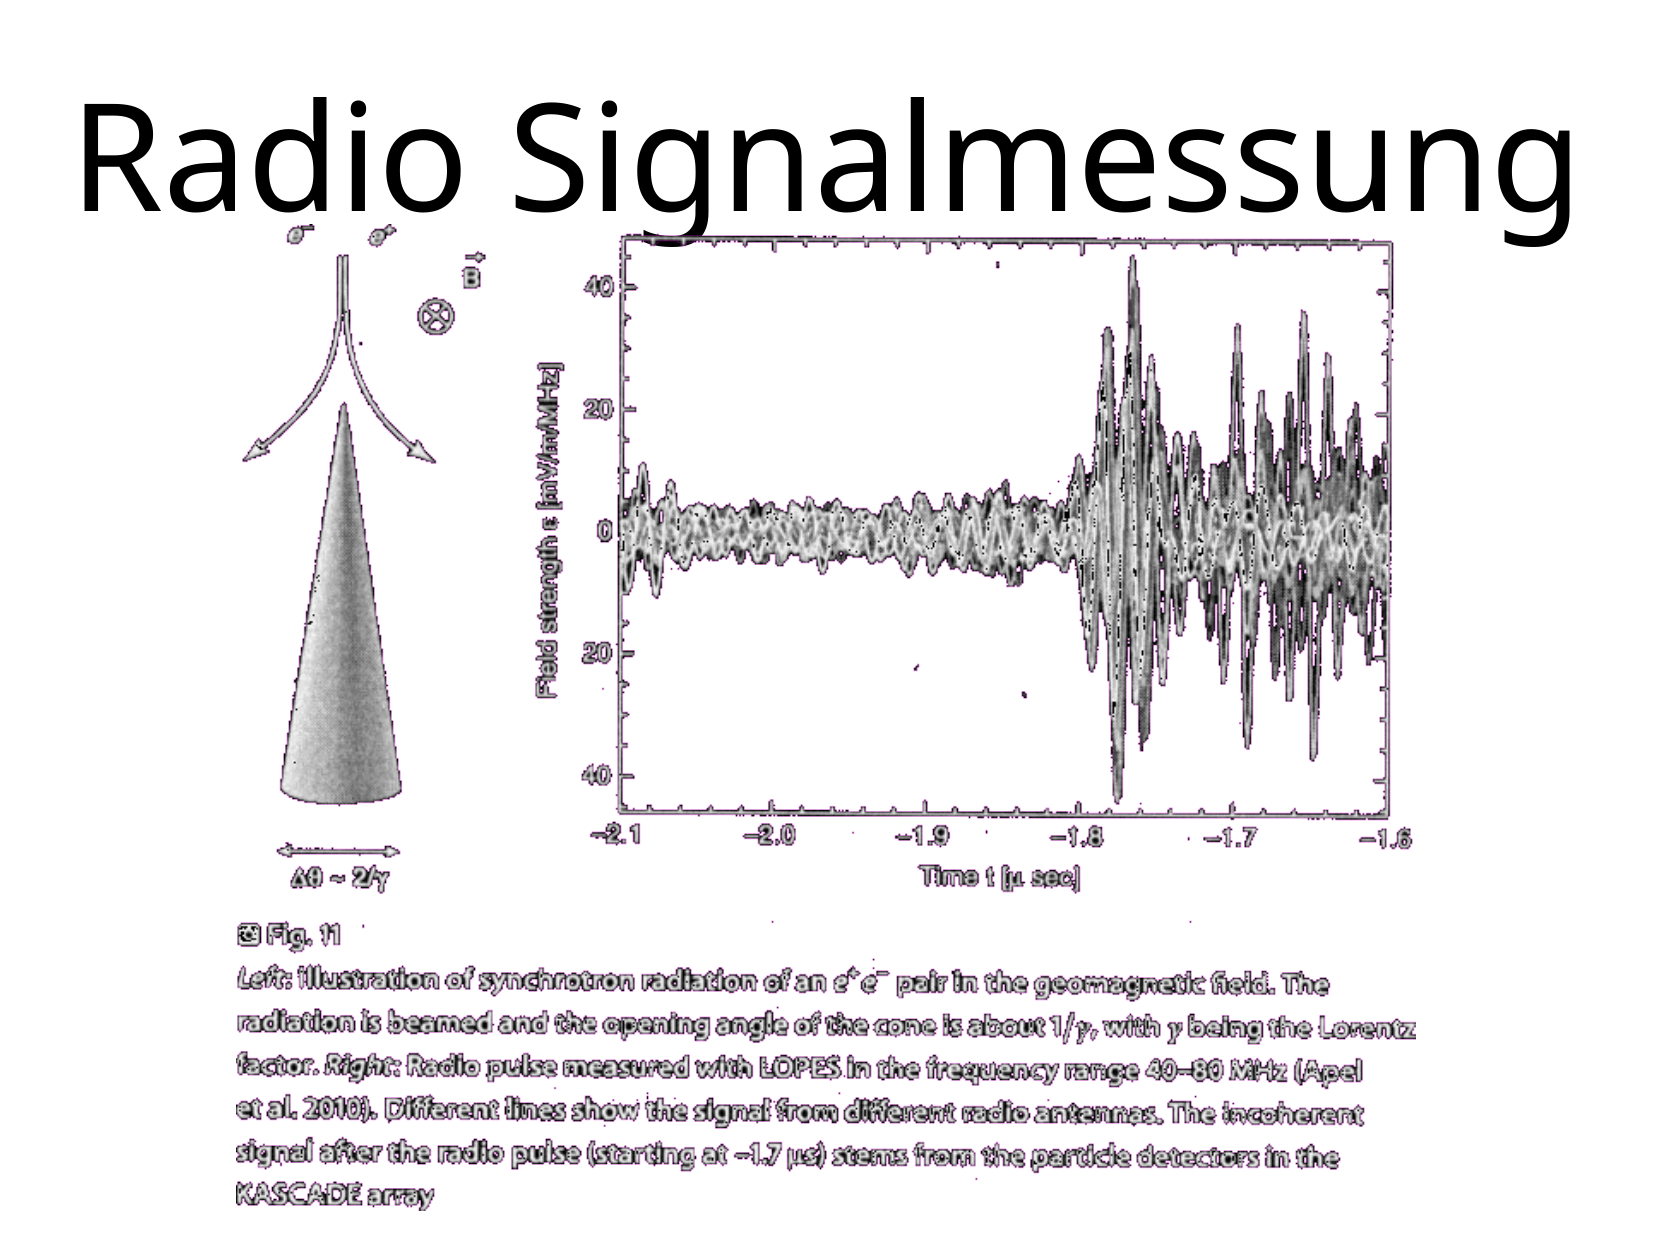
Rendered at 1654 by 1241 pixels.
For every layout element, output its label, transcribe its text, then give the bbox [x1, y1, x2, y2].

picture [236, 224, 1416, 1211]
title Radio Signalmessung [29, 49, 1625, 257]
